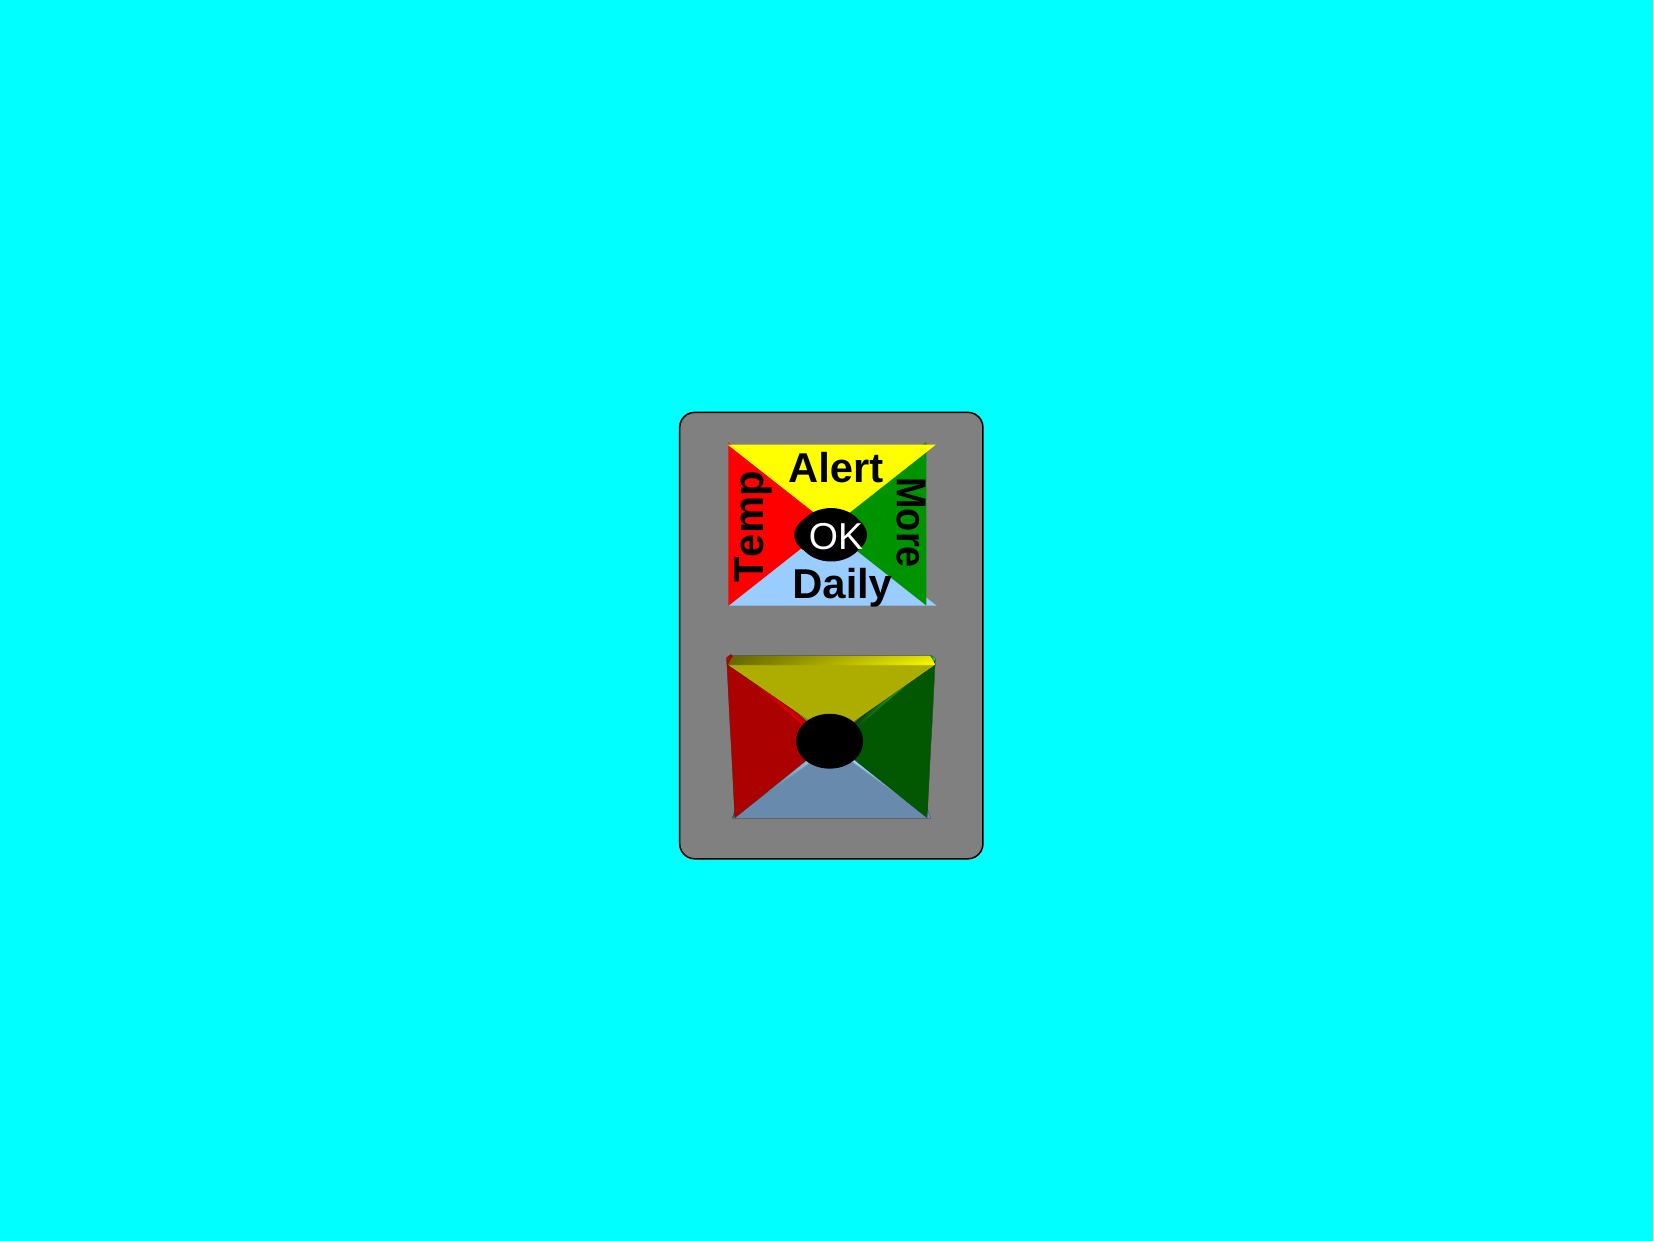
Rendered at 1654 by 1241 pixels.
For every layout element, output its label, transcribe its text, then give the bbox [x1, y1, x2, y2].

text_box OK [813, 526, 832, 538]
text_box Temp [744, 478, 759, 487]
text_box Daily [801, 574, 814, 585]
text_box More [879, 450, 944, 595]
text_box Alert [773, 435, 906, 497]
text_box Daily [777, 551, 879, 585]
text_box Temp [745, 504, 760, 511]
text_box Temp [745, 517, 760, 524]
text_box Temp [716, 456, 760, 598]
text_box OK [794, 506, 863, 538]
text_box [679, 412, 983, 859]
